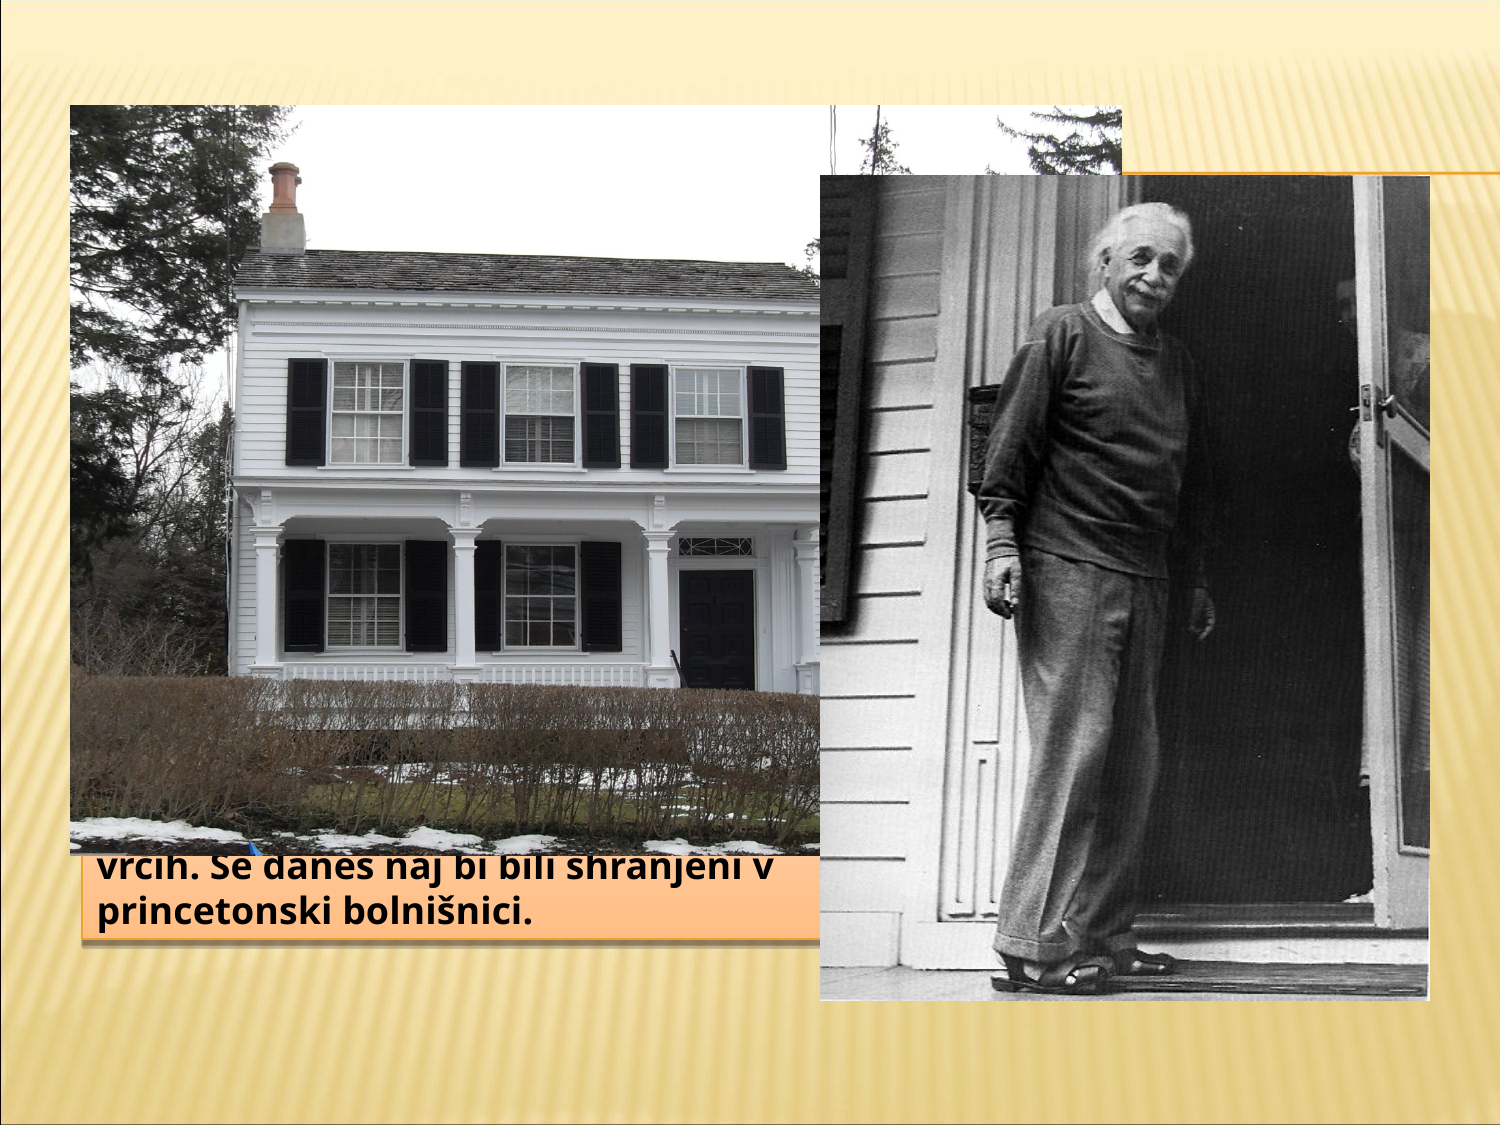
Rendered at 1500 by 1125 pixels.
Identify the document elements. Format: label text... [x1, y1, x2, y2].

title smrt [50, 75, 1475, 213]
text_box Na Einsteinovo željo so njegove možgane ohranili za raziskovanje. Možgani so bili spravljeni pri patologu, ki jih je razrezal na 240 kosov in jih hranil v alkoholu v dveh vrčih. Še danes naj bi bili shranjeni v princetonski bolnišnici. [81, 856, 820, 940]
picture [0, 0, 1500, 1125]
